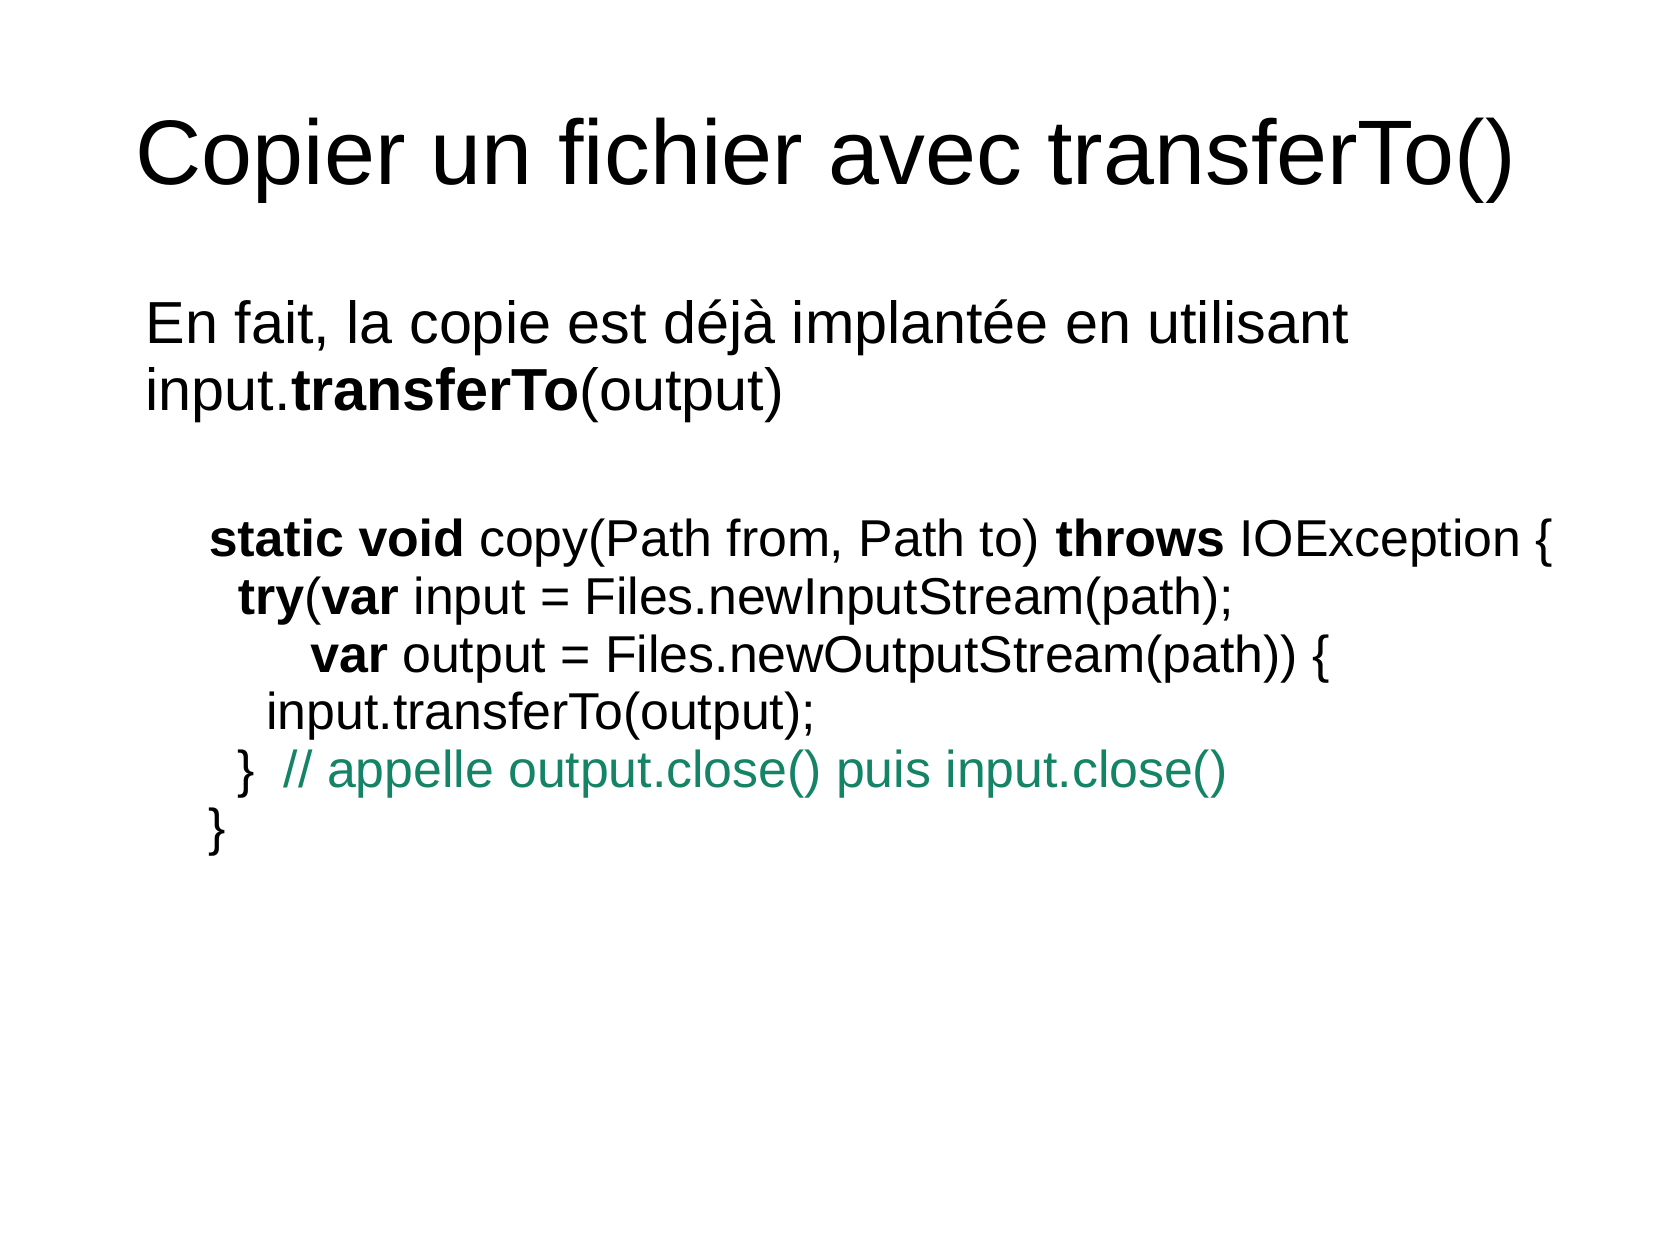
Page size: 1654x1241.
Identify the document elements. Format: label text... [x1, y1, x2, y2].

list En fait, la copie est déjà implantée en utilisant input.transferTo(output) static void copy(Path from, Path to) throws IOException { try(var input = Files.newInputStream(path); var output = Files.newOutputStream(path)) { input.transferTo(output); } // appelle output.close() puis input.close() } [82, 290, 1571, 1081]
title Copier un fichier avec transferTo() [82, 49, 1571, 257]
